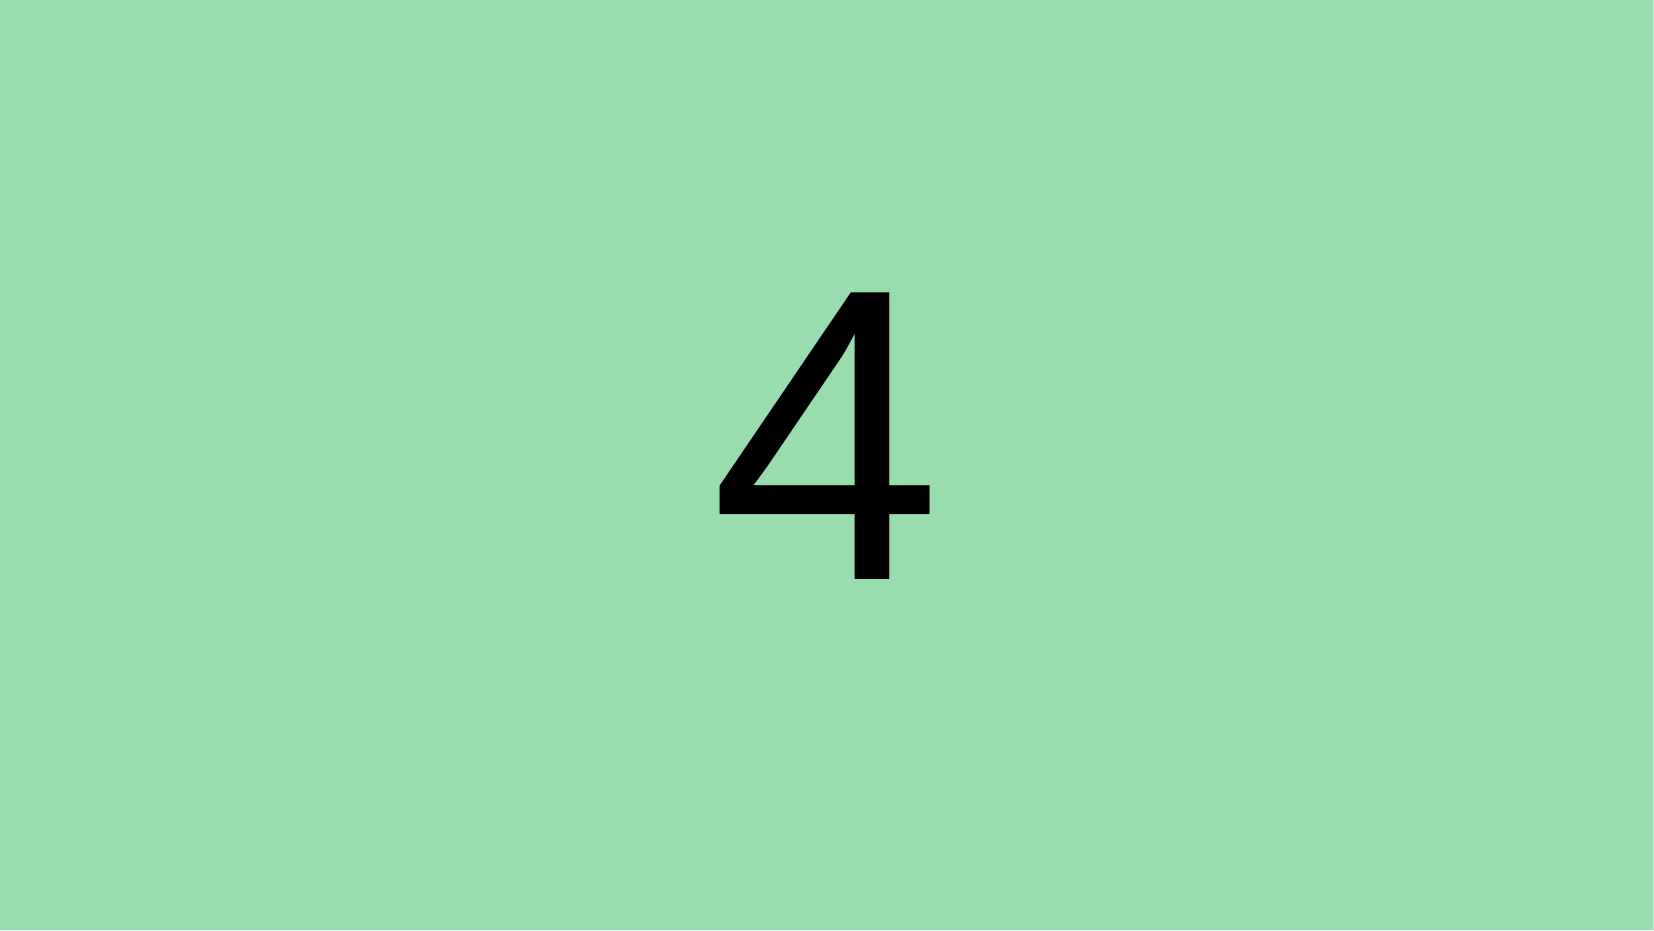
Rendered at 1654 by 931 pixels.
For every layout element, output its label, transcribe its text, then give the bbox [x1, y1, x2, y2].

text_box 4 [0, 194, 1654, 676]
